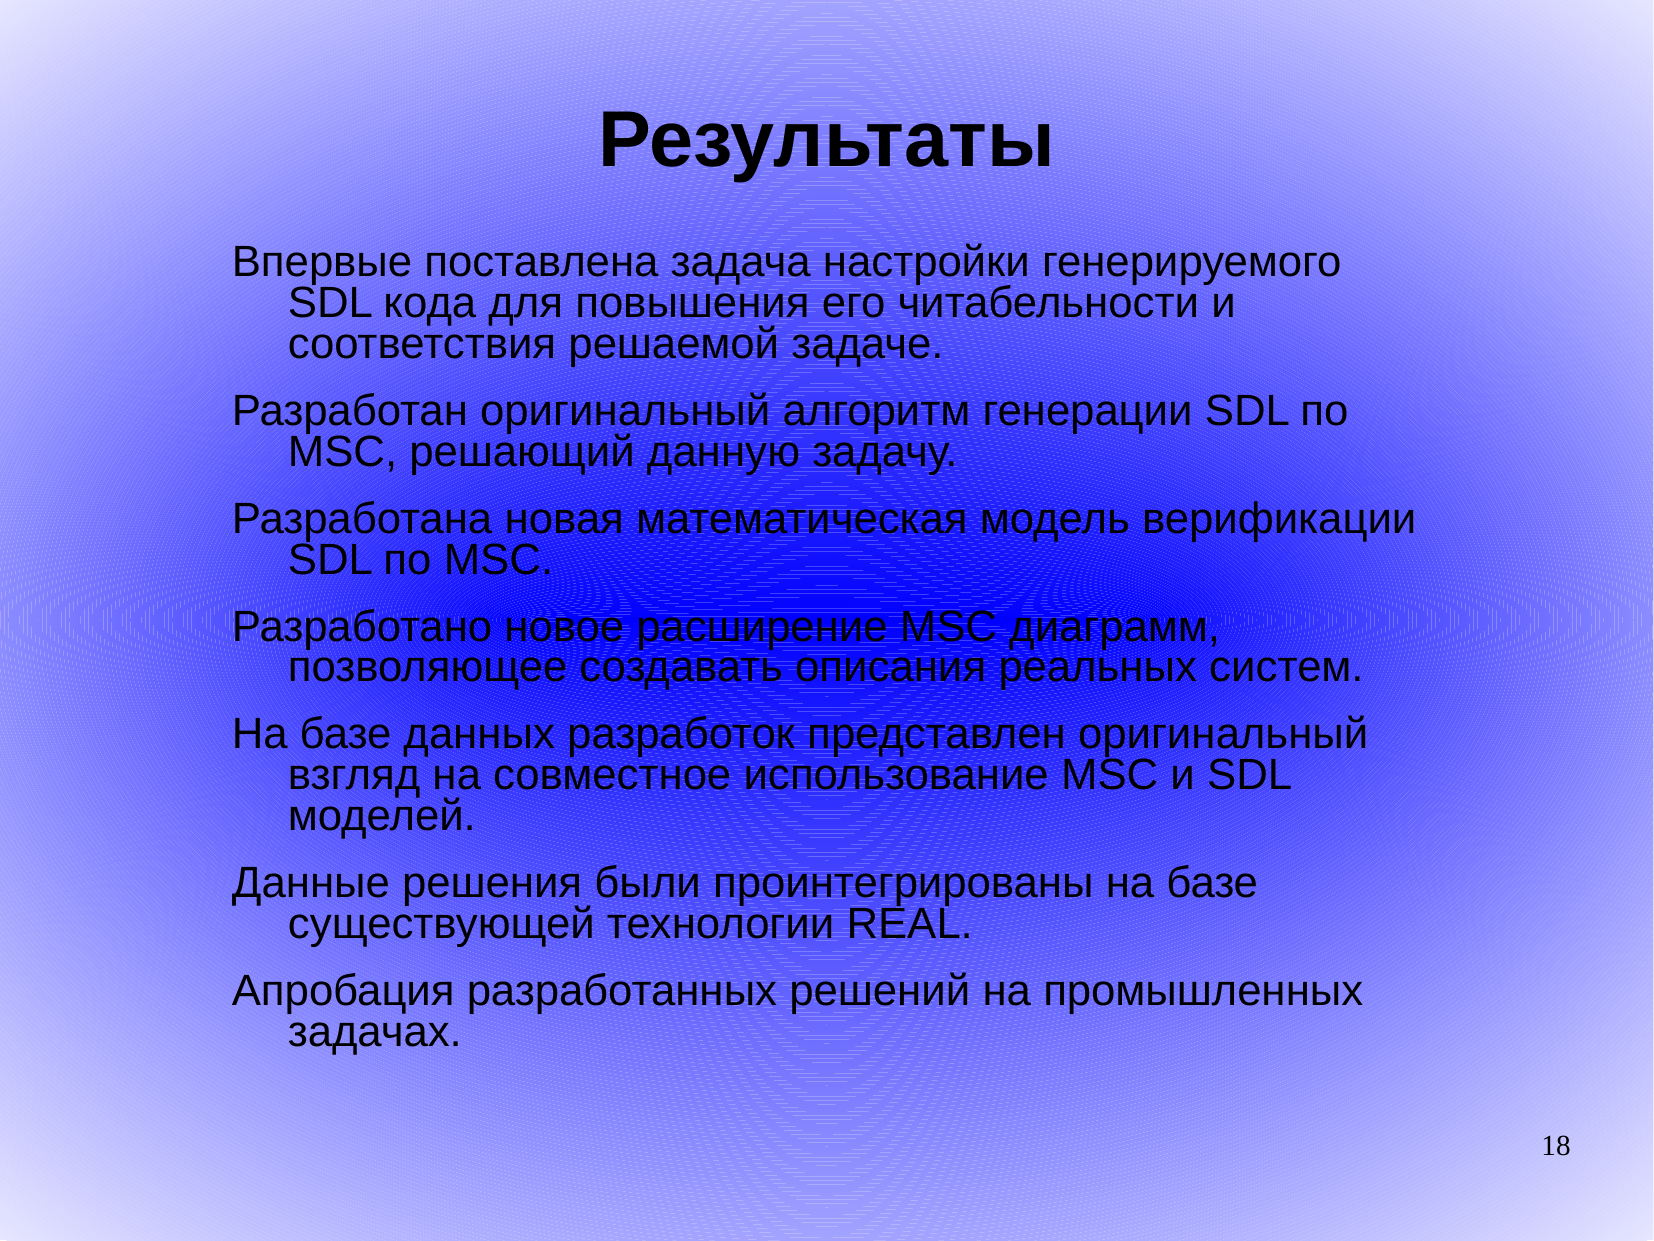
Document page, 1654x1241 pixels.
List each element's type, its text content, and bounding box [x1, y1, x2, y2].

text_box Впервые поставлена задача настройки генерируемого SDL кода для повышения его читабельности и соответствия решаемой задаче. Разработан оригинальный алгоритм генерации SDL по MSC, решающий данную задачу. Разработана новая математическая модель верификации SDL по MSC. Разработано новое расширение MSC диаграмм, позволяющее создавать описания реальных систем. На базе данных разработок представлен оригинальный взгляд на совместное использование MSC и SDL моделей. Данные решения были проинтегрированы на базе существующей технологии REAL. Апробация разработанных решений на промышленных задачах. [217, 236, 1437, 1063]
text_box Результаты [151, 86, 1502, 191]
